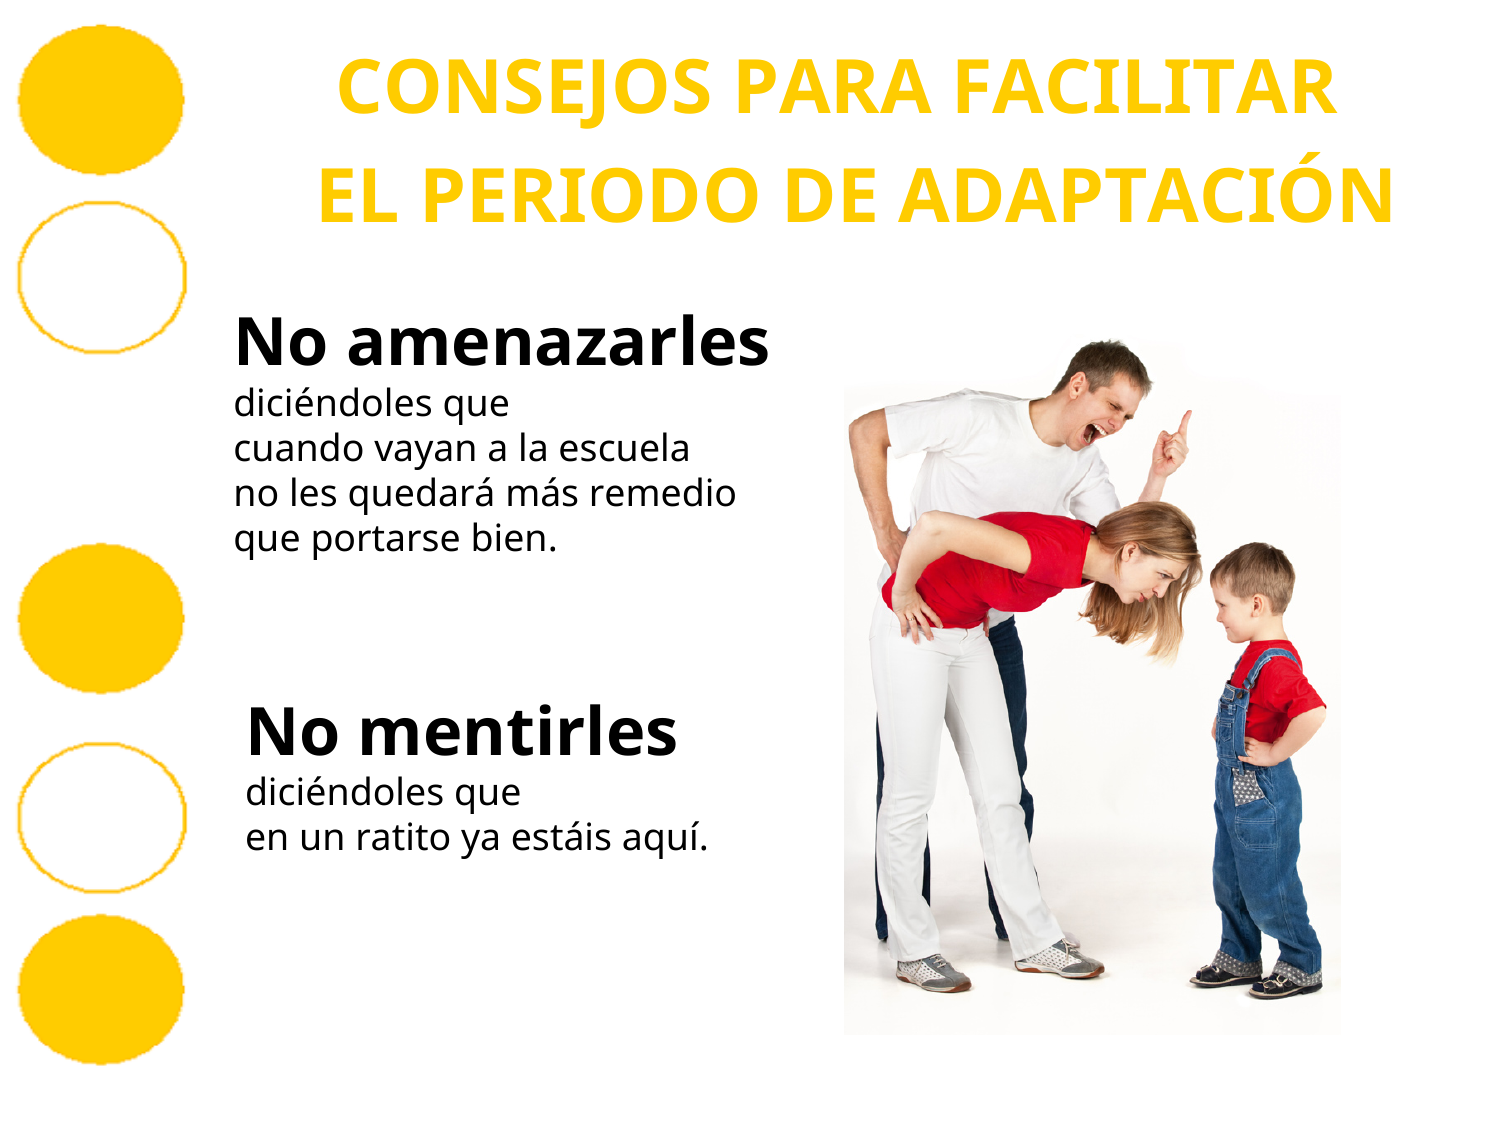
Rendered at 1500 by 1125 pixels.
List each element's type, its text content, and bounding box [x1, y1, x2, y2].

picture [844, 867, 1341, 1035]
picture [844, 567, 1341, 680]
text_box No mentirles diciéndoles que en un ratito ya estáis aquí. [230, 680, 1500, 867]
chart [0, 0, 216, 1075]
text_box No amenazarles diciéndoles que cuando vayan a la escuela no les quedará más remedio que portarse bien. [218, 290, 1500, 567]
text_box CONSEJOS PARA FACILITAR EL PERIODO DE ADAPTACIÓN [301, 30, 1500, 290]
